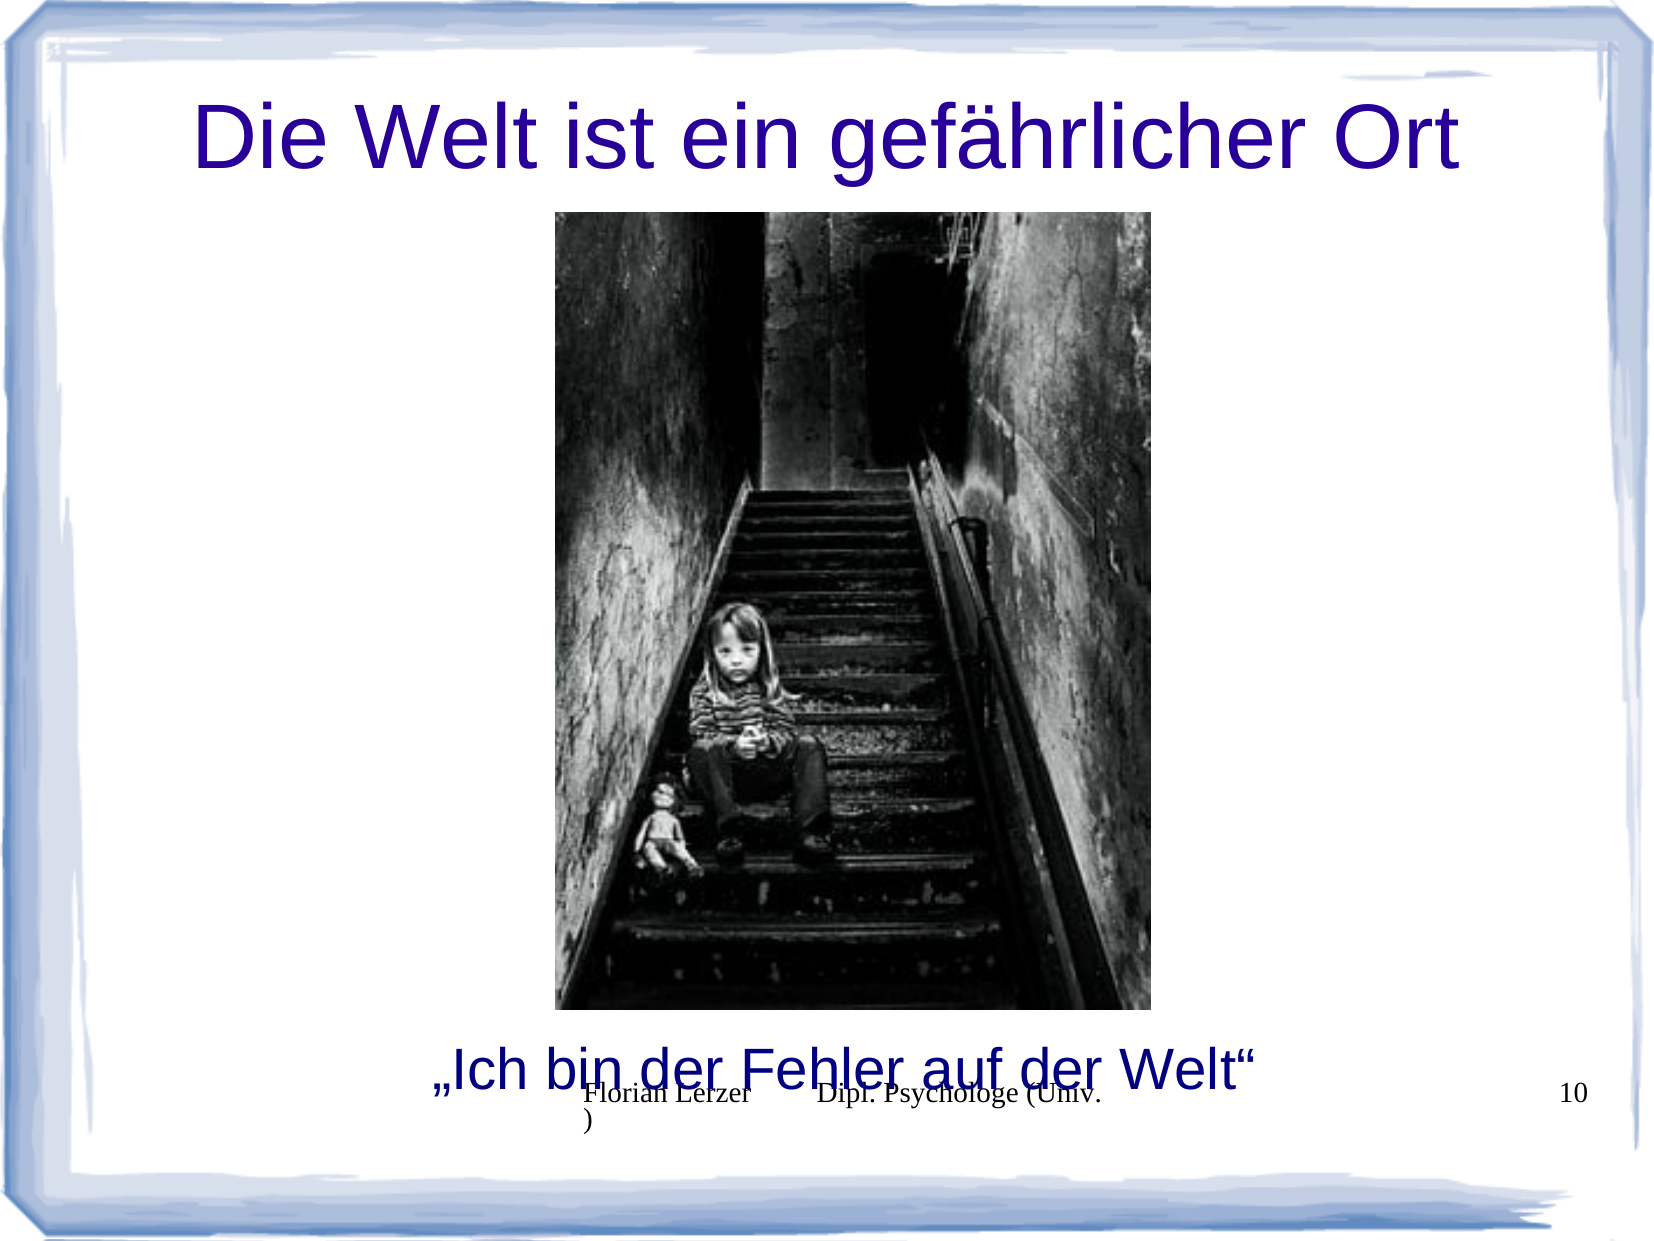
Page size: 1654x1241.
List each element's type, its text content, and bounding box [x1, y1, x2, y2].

title Die Welt ist ein gefährlicher Ort [82, 49, 1571, 225]
list „Ich bin der Fehler auf der Welt“ [118, 1015, 1571, 1123]
picture [0, 0, 1654, 1241]
